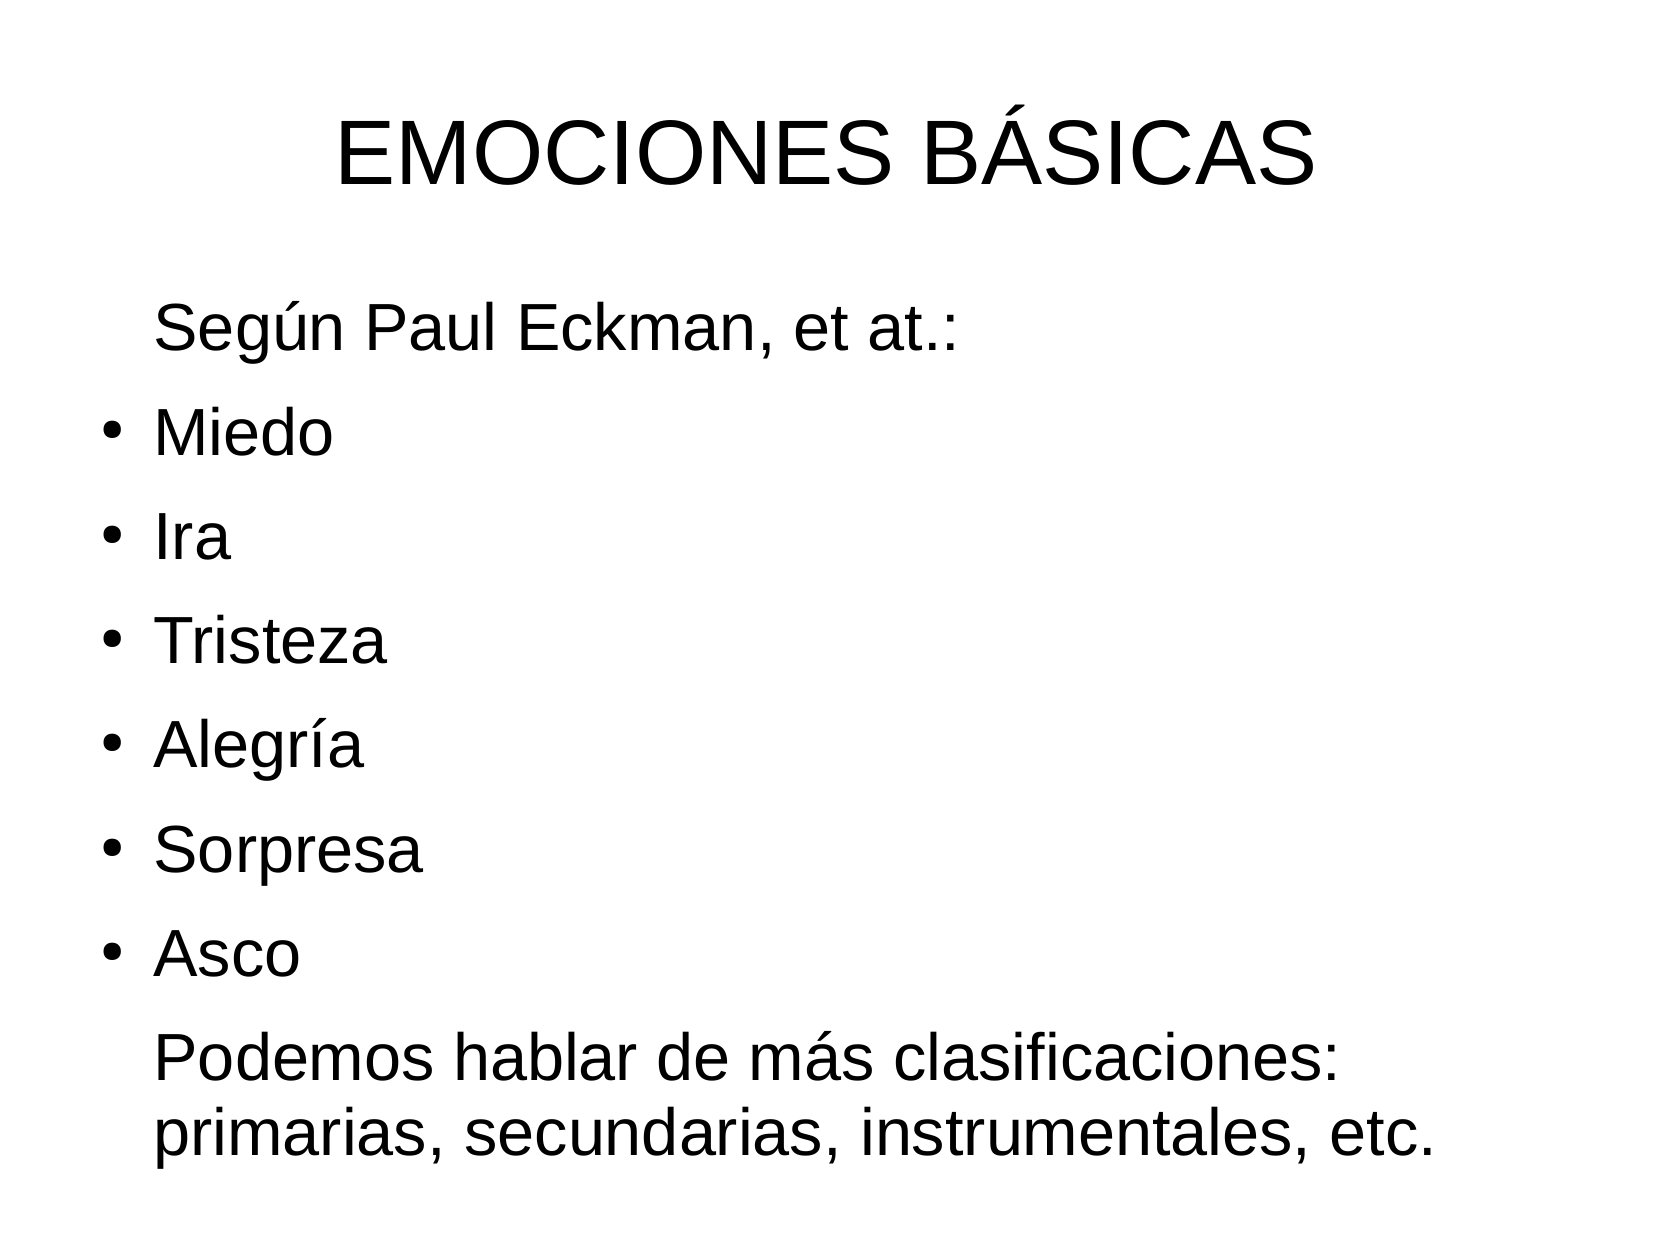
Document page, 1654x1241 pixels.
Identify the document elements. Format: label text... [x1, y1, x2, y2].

title EMOCIONES BÁSICAS [82, 49, 1571, 257]
list Según Paul Eckman, et at.: Miedo Ira Tristeza Alegría Sorpresa Asco Podemos hablar de más clasificaciones: primarias, secundarias, instrumentales, etc. [82, 290, 1571, 1170]
